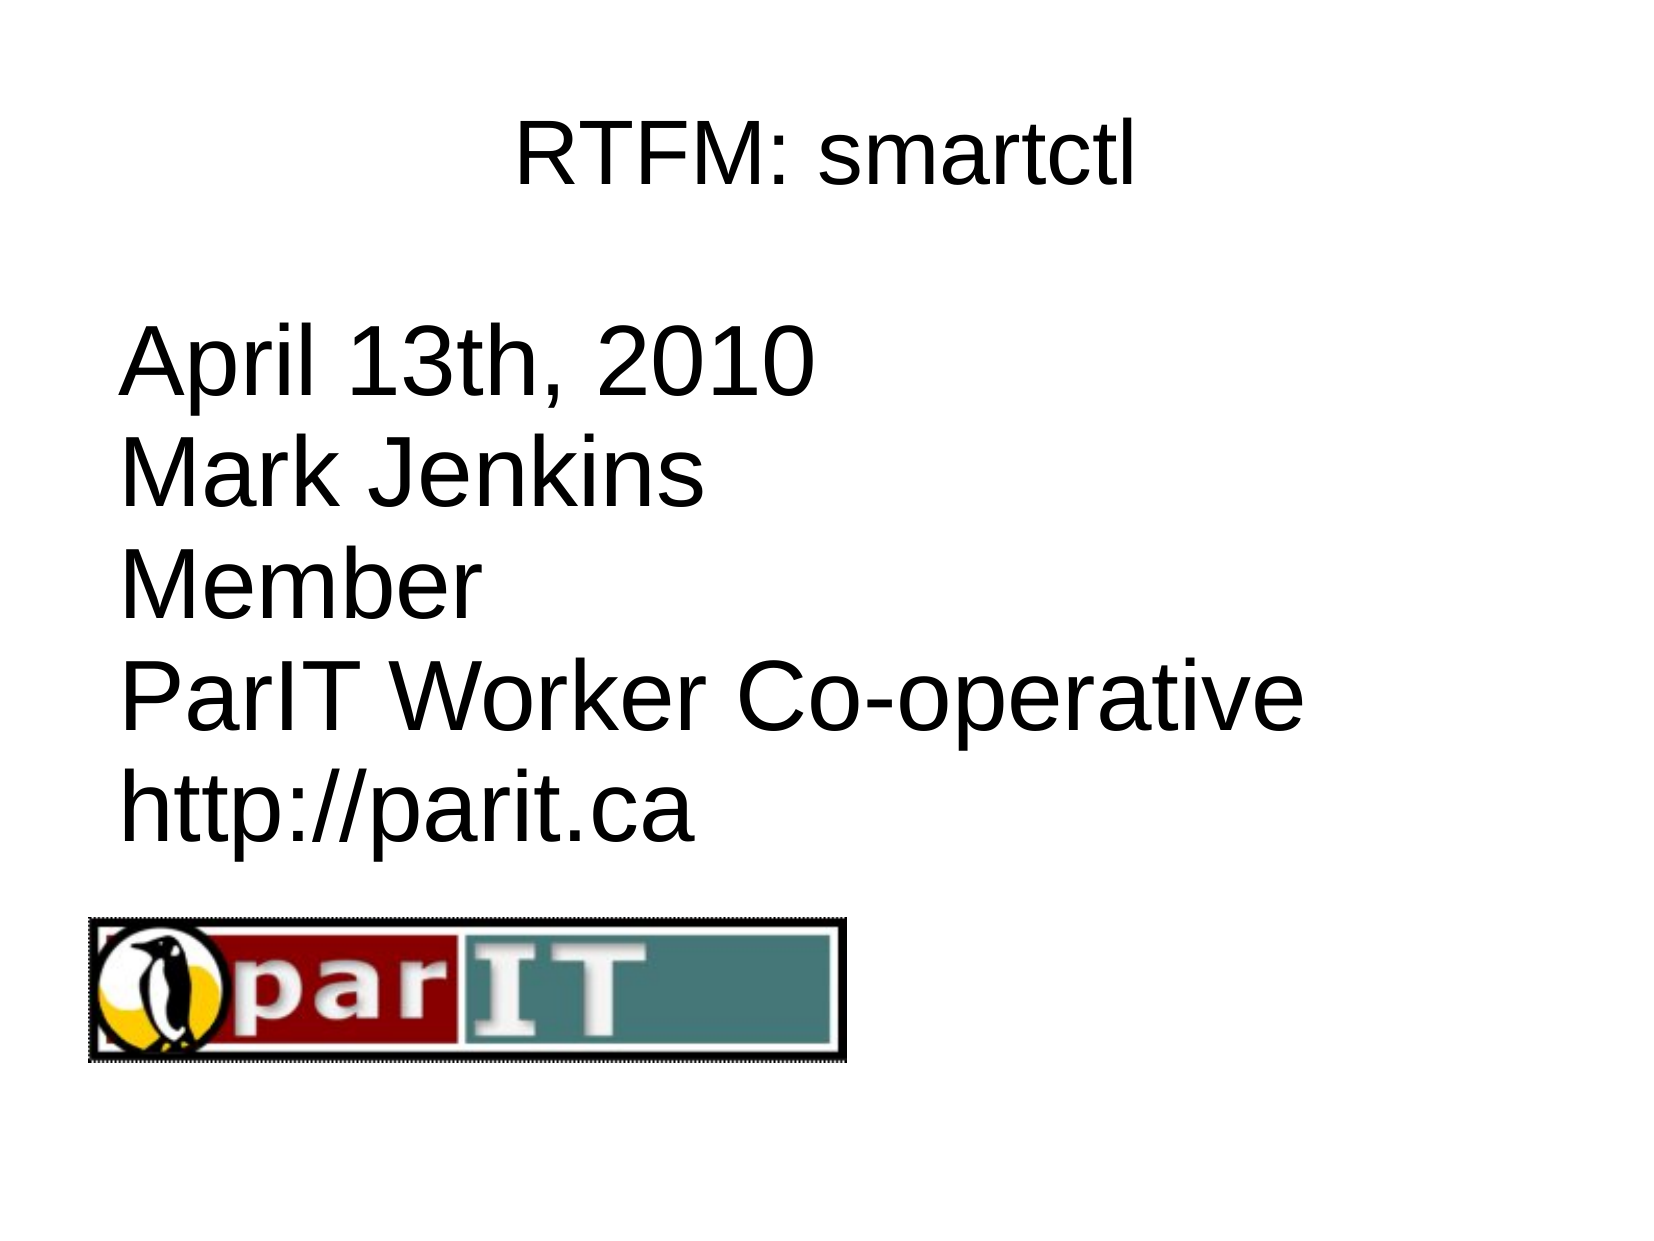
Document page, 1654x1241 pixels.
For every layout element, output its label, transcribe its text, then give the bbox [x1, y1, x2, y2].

subtitle April 13th, 2010 Mark Jenkins Member ParIT Worker Co-operative http://parit.ca [82, 236, 1565, 932]
title RTFM: smartctl [82, 49, 1571, 257]
picture [88, 917, 847, 1063]
